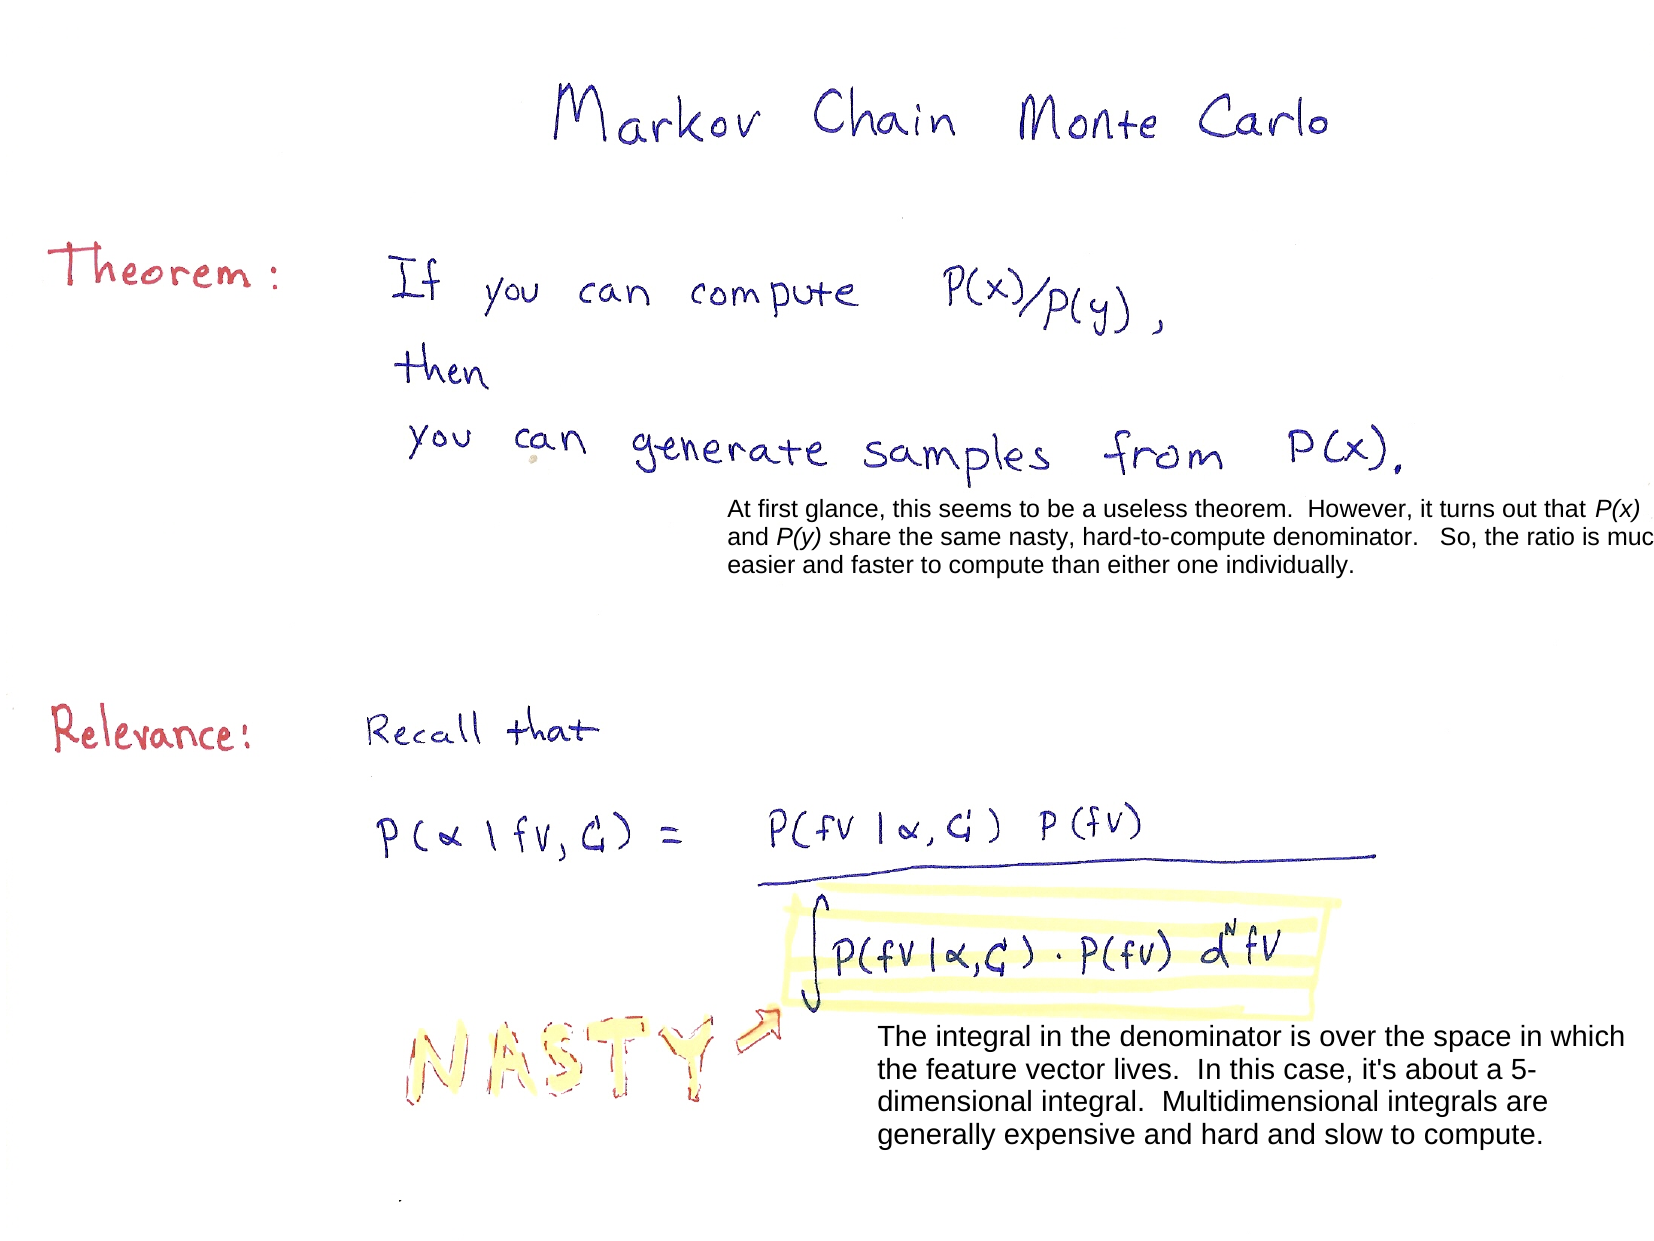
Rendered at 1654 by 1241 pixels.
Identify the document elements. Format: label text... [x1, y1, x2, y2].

text_box At first glance, this seems to be a useless theorem. However, it turns out that P(x) and P(y) share the same nasty, hard-to-compute denominator. So, the ratio is much easier and faster to compute than either one individually. [712, 487, 1654, 587]
text_box The integral in the denominator is over the space in which the feature vector lives. In this case, it's about a 5-dimensional integral. Multidimensional integrals are generally expensive and hard and slow to compute. [862, 1012, 1654, 1159]
picture [6, 27, 1654, 1241]
